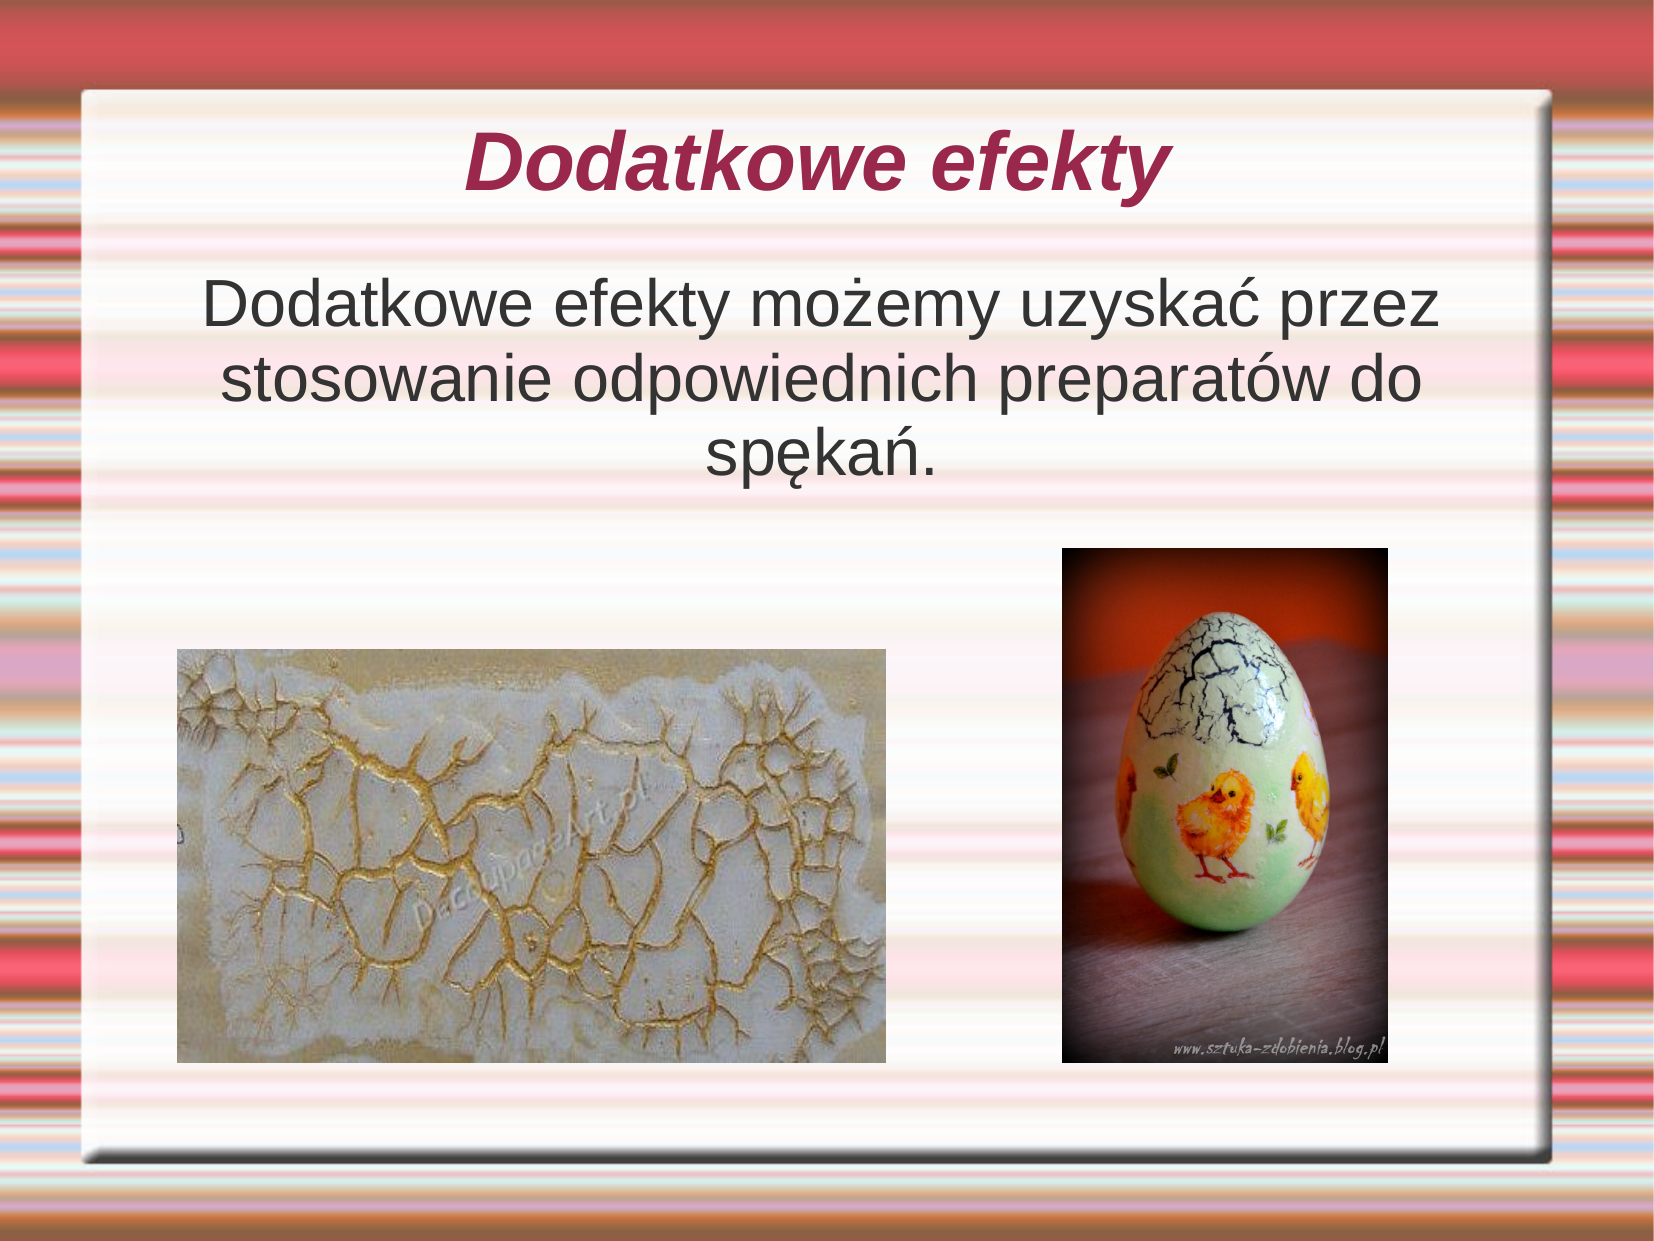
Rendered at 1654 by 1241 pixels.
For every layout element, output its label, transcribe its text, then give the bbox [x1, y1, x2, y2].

list Dodatkowe efekty możemy uzyskać przez stosowanie odpowiednich preparatów do spękań. [85, 265, 1477, 1048]
title Dodatkowe efekty [123, 58, 1536, 266]
picture [0, 0, 1654, 1241]
